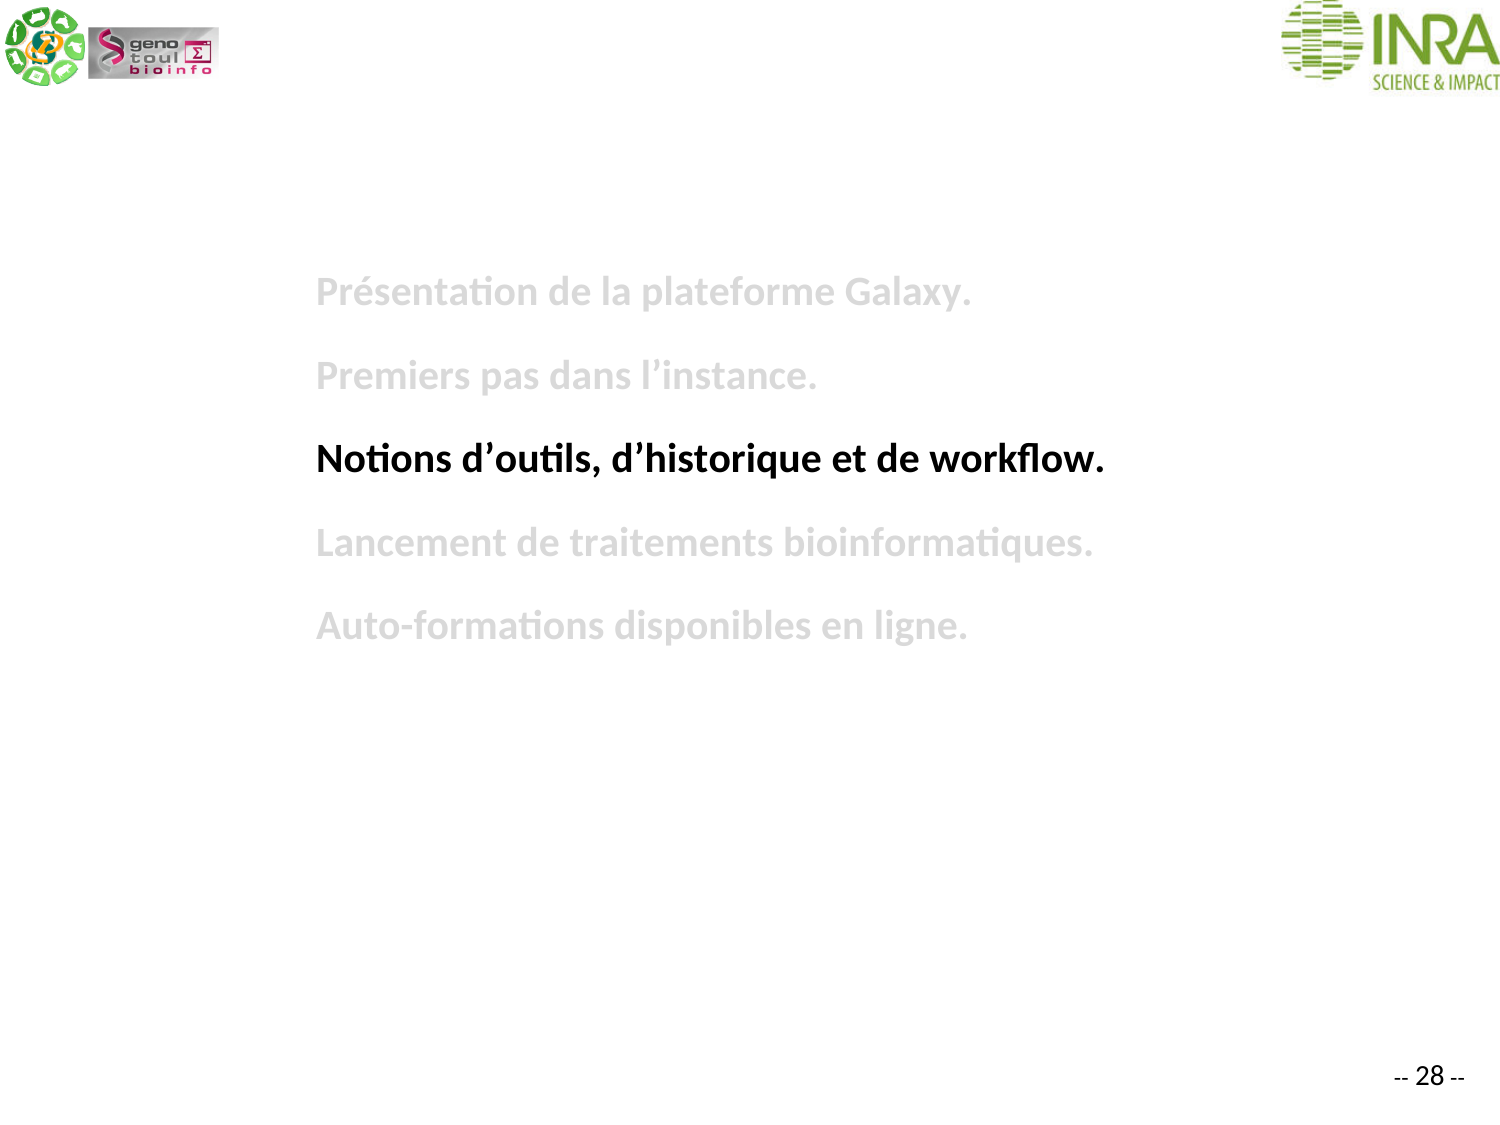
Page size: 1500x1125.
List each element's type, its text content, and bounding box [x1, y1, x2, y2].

picture [5, 7, 85, 86]
picture [1281, 0, 1500, 110]
text_box Présentation de la plateforme Galaxy. Premiers pas dans l’instance. Notions d’outils, d’historique et de workflow. Lancement de traitements bioinformatiques. Auto-formations disponibles en ligne. [301, 267, 1400, 992]
picture [88, 27, 219, 79]
